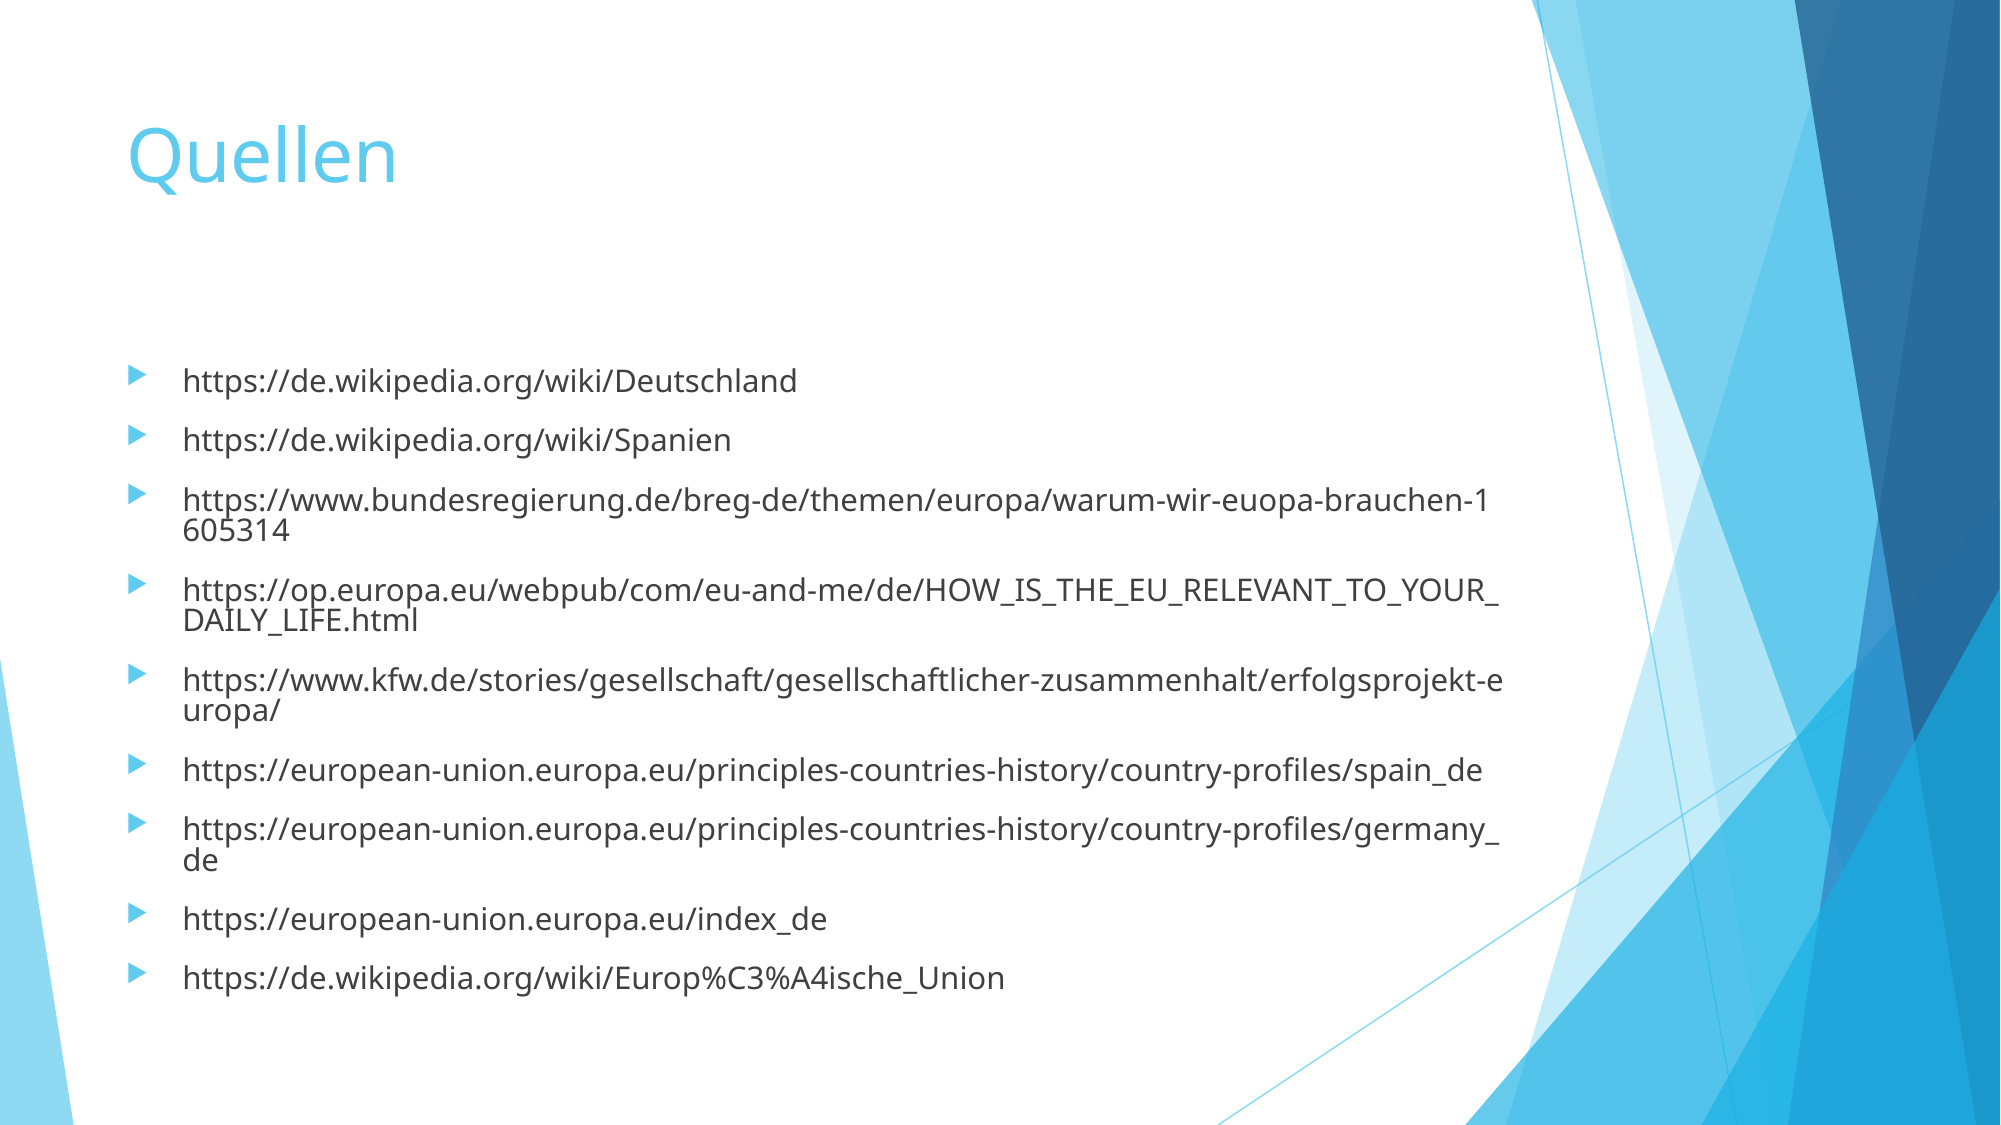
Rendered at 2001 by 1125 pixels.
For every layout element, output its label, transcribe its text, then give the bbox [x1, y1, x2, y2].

title Quellen [111, 99, 1522, 317]
list https://de.wikipedia.org/wiki/Deutschland https://de.wikipedia.org/wiki/Spanien https://www.bundesregierung.de/breg-de/themen/europa/warum-wir-euopa-brauchen-1605314 https://op.europa.eu/webpub/com/eu-and-me/de/HOW_IS_THE_EU_RELEVANT_TO_YOUR_DAILY_LIFE.html https://www.kfw.de/stories/gesellschaft/gesellschaftlicher-zusammenhalt/erfolgsprojekt-europa/ https://european-union.europa.eu/principles-countries-history/country-profiles/spain_de https://european-union.europa.eu/principles-countries-history/country-profiles/germany_de https://european-union.europa.eu/index_de https://de.wikipedia.org/wiki/Europ%C3%A4ische_Union [111, 354, 1522, 992]
